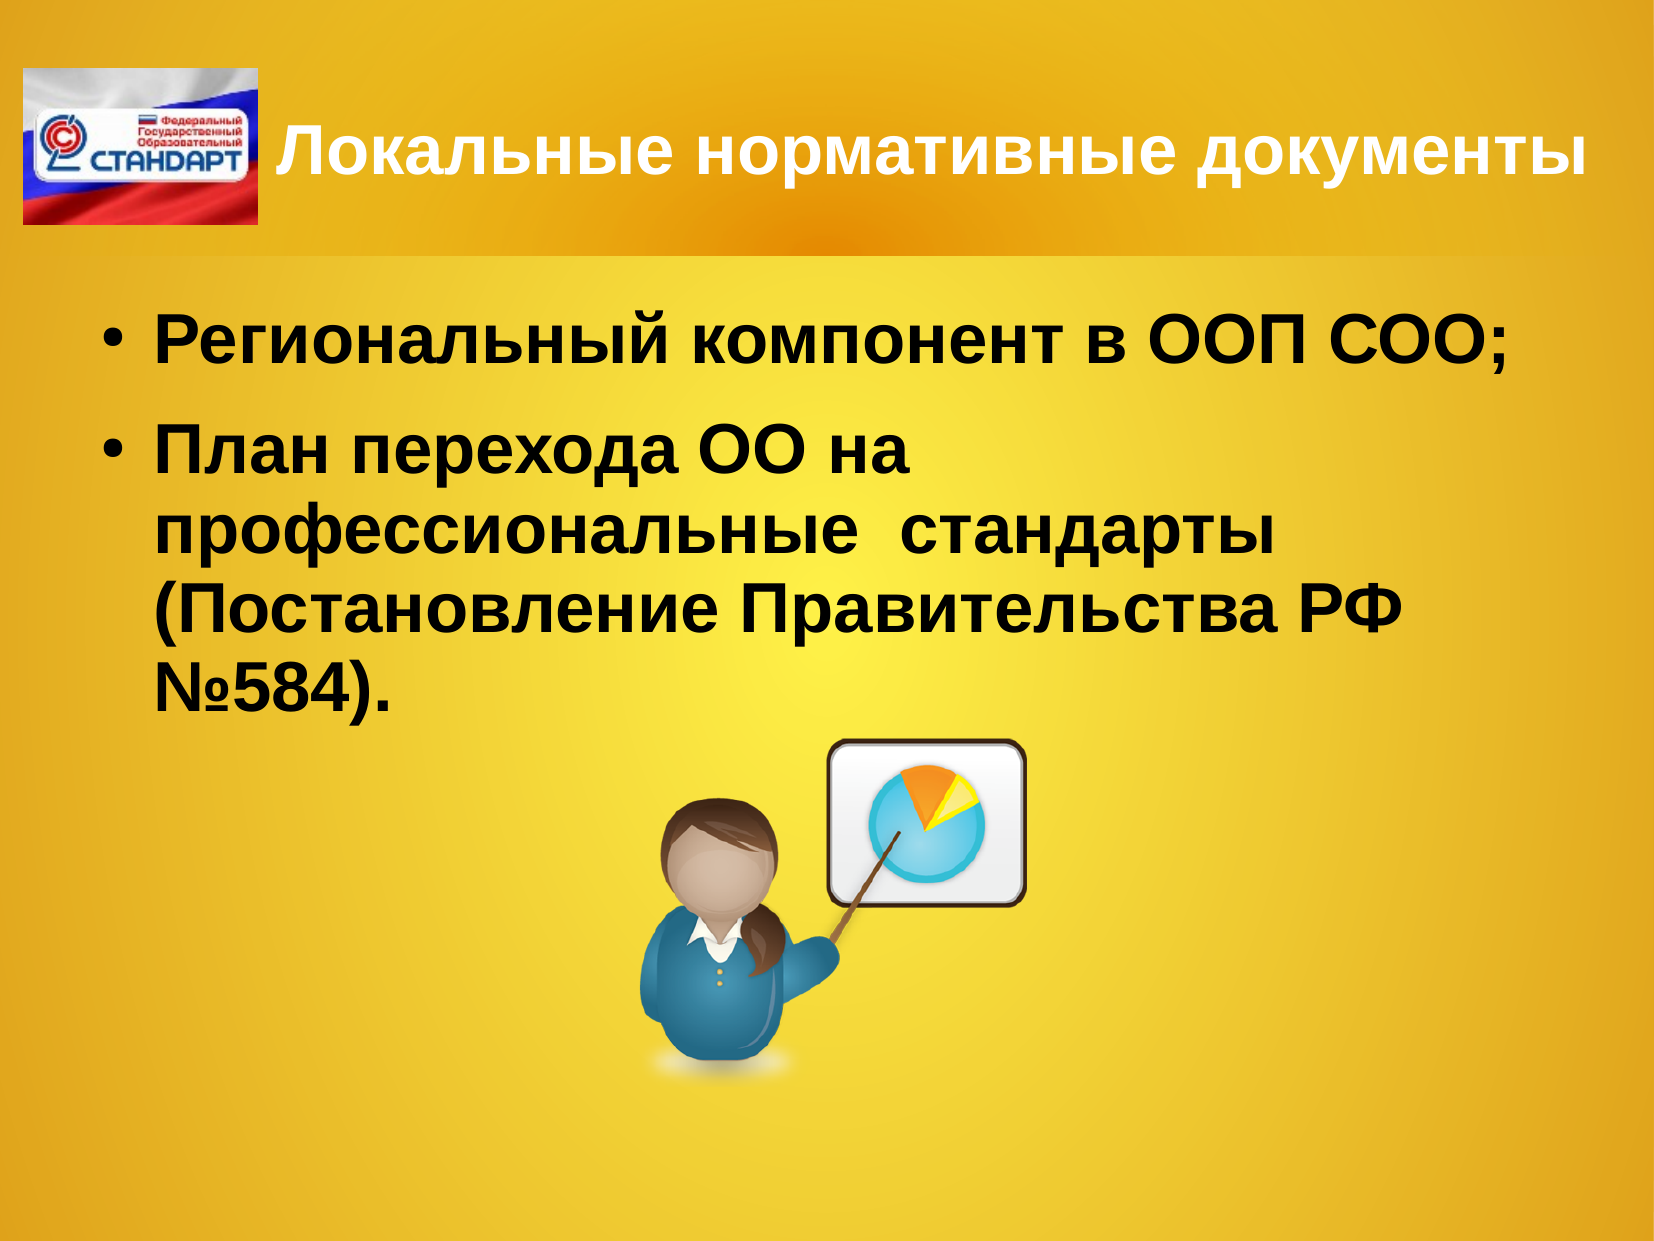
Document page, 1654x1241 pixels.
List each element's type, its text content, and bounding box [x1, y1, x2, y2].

picture [23, 68, 258, 225]
picture [614, 708, 1048, 1087]
title Локальные нормативные документы [82, 47, 1607, 252]
list Региональный компонент в ООП СОО; План перехода ОО на профессиональные стандарты (Постановление Правительства РФ №584). [82, 299, 1571, 1019]
